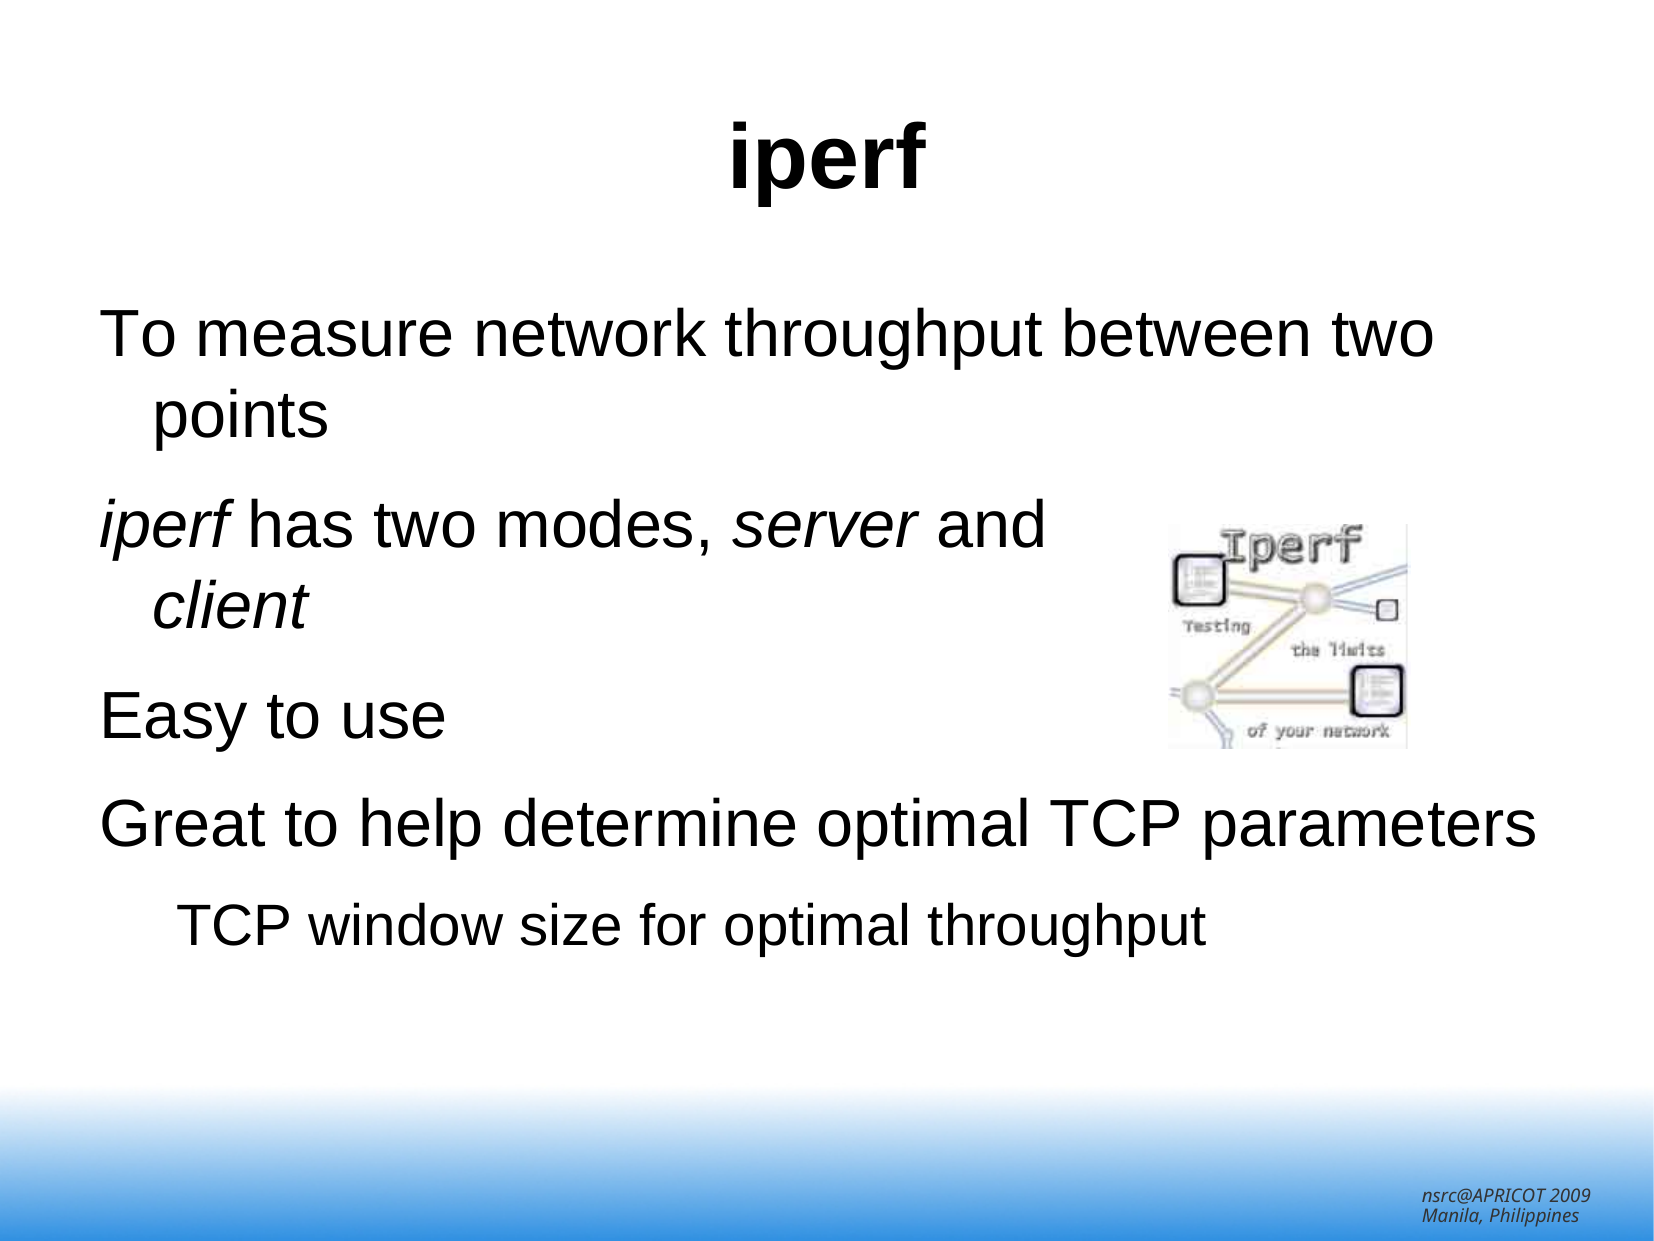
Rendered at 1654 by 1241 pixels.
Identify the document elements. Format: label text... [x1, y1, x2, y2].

picture [1168, 524, 1411, 749]
picture [0, 1083, 1654, 1241]
title iperf [82, 56, 1571, 249]
list To measure network throughput between two points iperf has two modes, server and client Easy to use Great to help determine optimal TCP parameters TCP window size for optimal throughput [82, 290, 1571, 1080]
